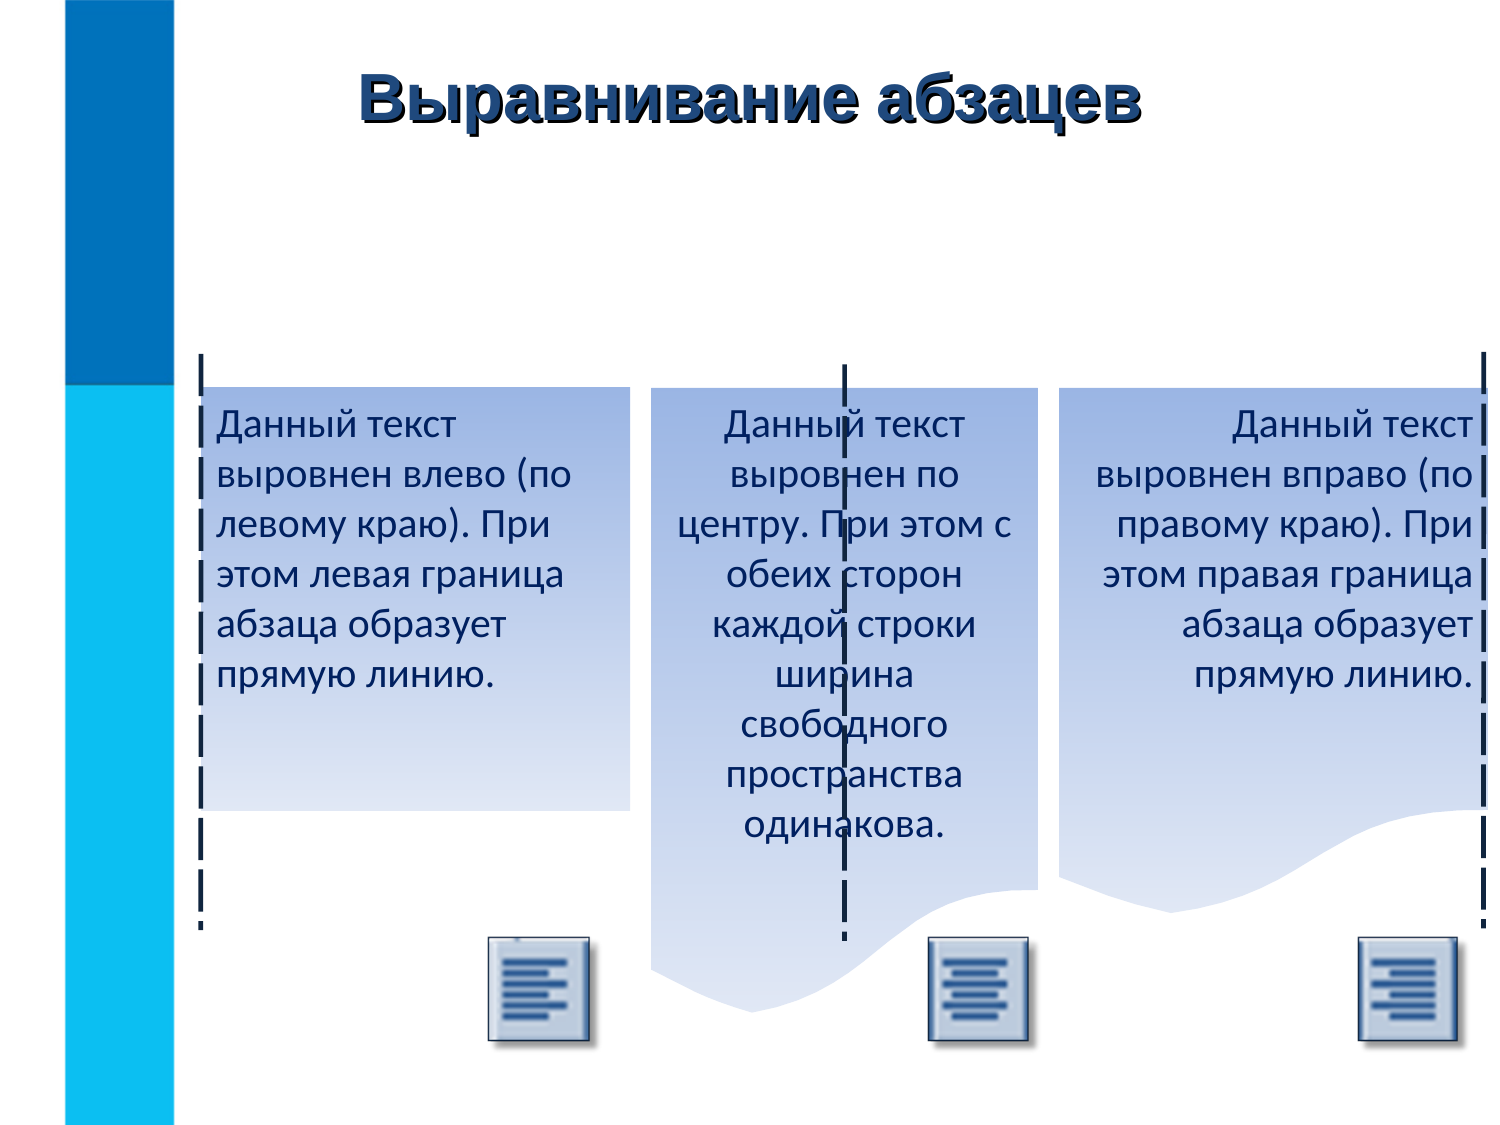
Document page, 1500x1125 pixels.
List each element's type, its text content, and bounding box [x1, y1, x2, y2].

title Выравнивание абзацев [75, 0, 1426, 188]
text_box Данный текст выровнен по центру. При этом с обеих сторон каждой строки ширина свободного пространства одинакова. [651, 387, 1038, 1013]
picture [0, 0, 1500, 1125]
list Данный текст выровнен влево (по левому краю). При этом левая граница абзаца образует прямую линию. [201, 387, 631, 811]
text_box Данный текст выровнен вправо (по правому краю). При этом правая граница абзаца образует прямую линию. [1059, 387, 1489, 914]
